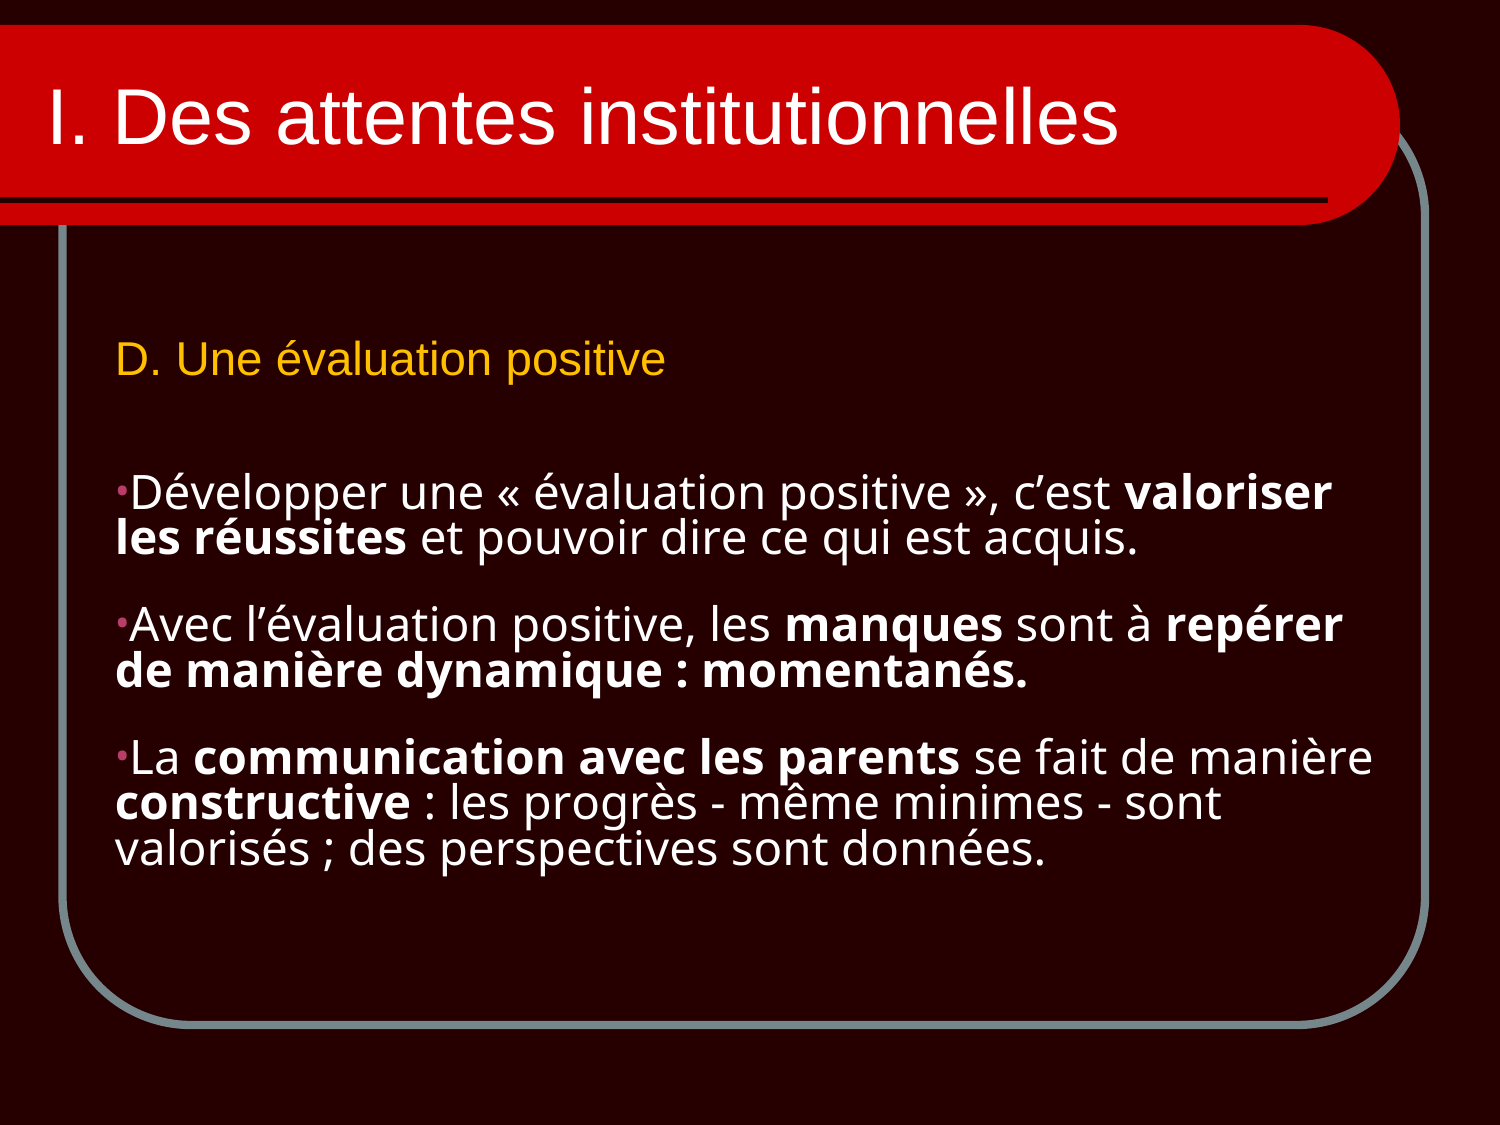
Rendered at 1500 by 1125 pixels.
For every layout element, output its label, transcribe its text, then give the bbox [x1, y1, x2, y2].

list D. Une évaluation positive Développer une « évaluation positive », c’est valoriser les réussites et pouvoir dire ce qui est acquis. Avec l’évaluation positive, les manques sont à repérer de manière dynamique : momentanés. La communication avec les parents se fait de manière constructive : les progrès - même minimes - sont valorisés ; des perspectives sont données. [99, 262, 1401, 965]
title I. Des attentes institutionnelles [31, 37, 1347, 188]
